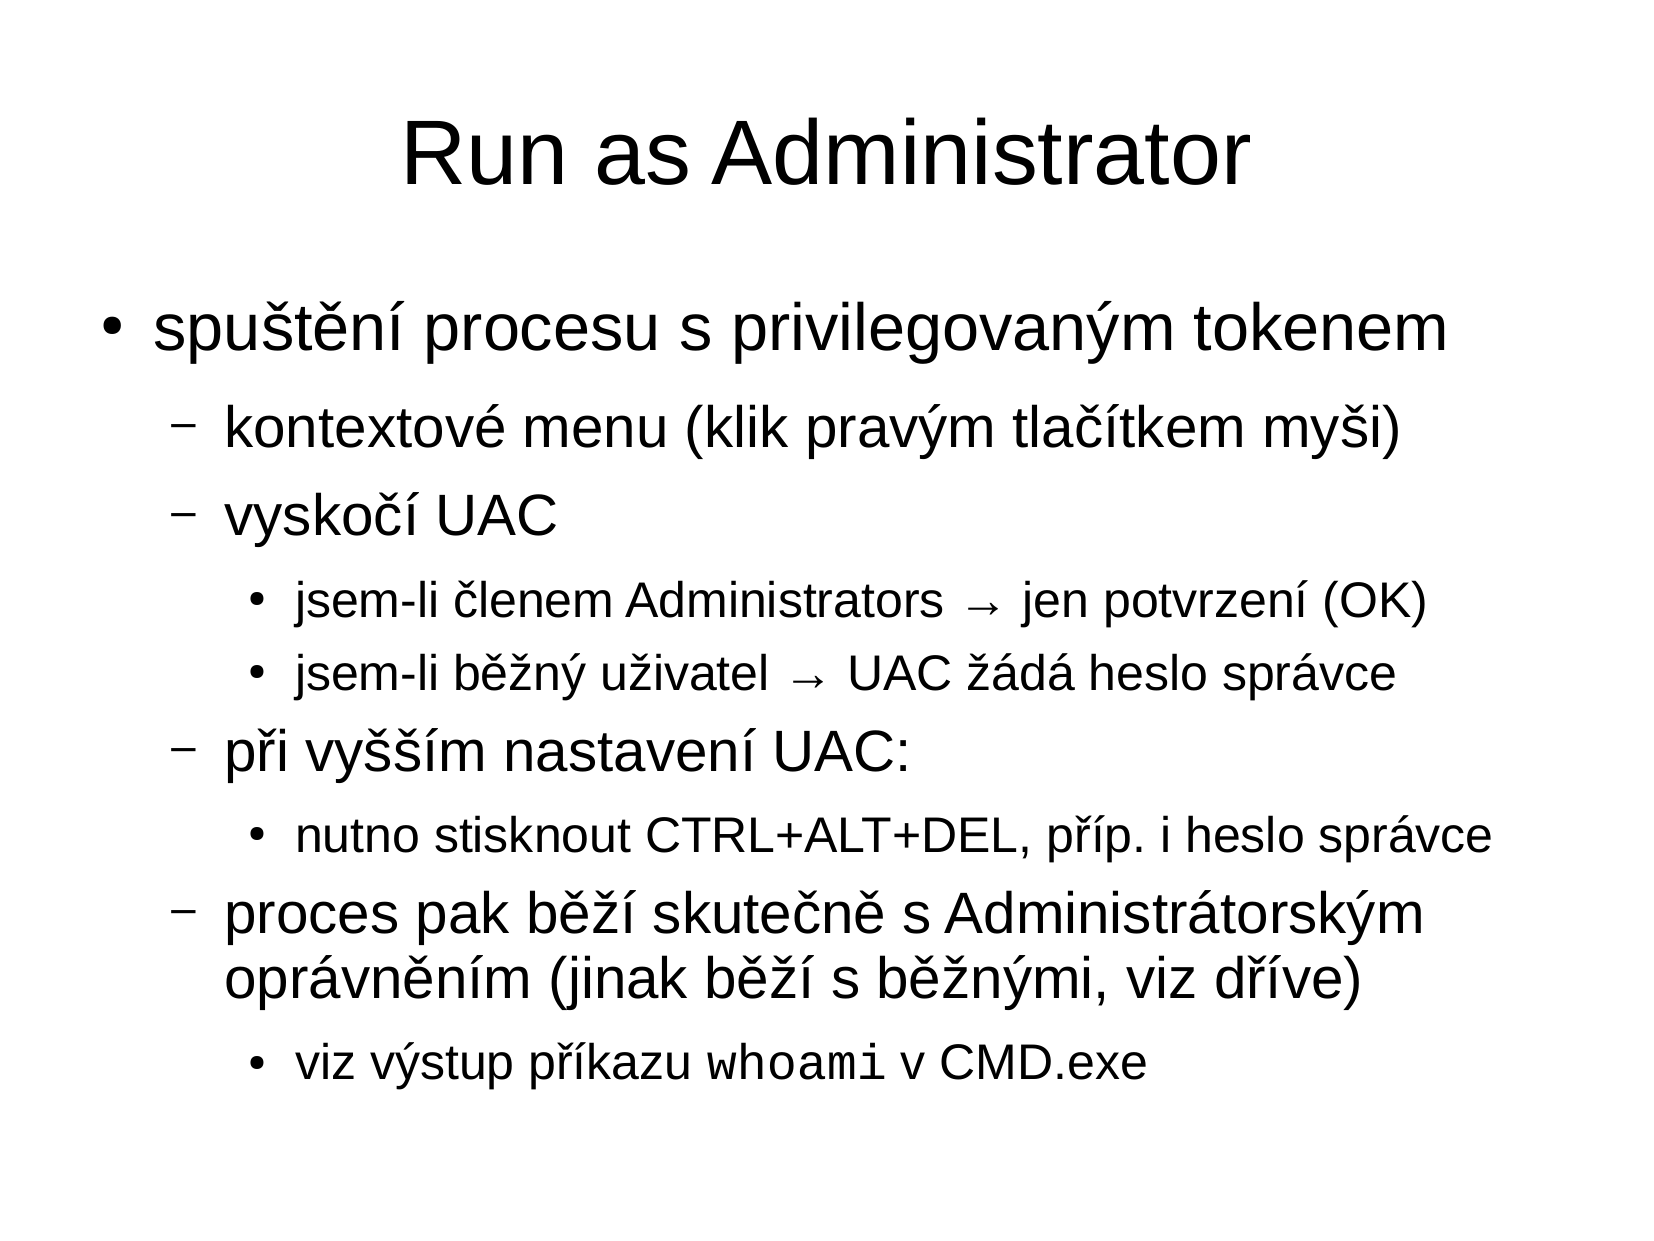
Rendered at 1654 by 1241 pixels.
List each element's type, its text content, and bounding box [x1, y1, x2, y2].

list spuštění procesu s privilegovaným tokenem kontextové menu (klik pravým tlačítkem myši) vyskočí UAC jsem-li členem Administrators → jen potvrzení (OK) jsem-li běžný uživatel → UAC žádá heslo správce při vyšším nastavení UAC: nutno stisknout CTRL+ALT+DEL, příp. i heslo správce proces pak běží skutečně s Administrátorským oprávněním (jinak běží s běžnými, viz dříve) viz výstup příkazu whoami v CMD.exe [82, 290, 1571, 1158]
title Run as Administrator [82, 49, 1571, 257]
